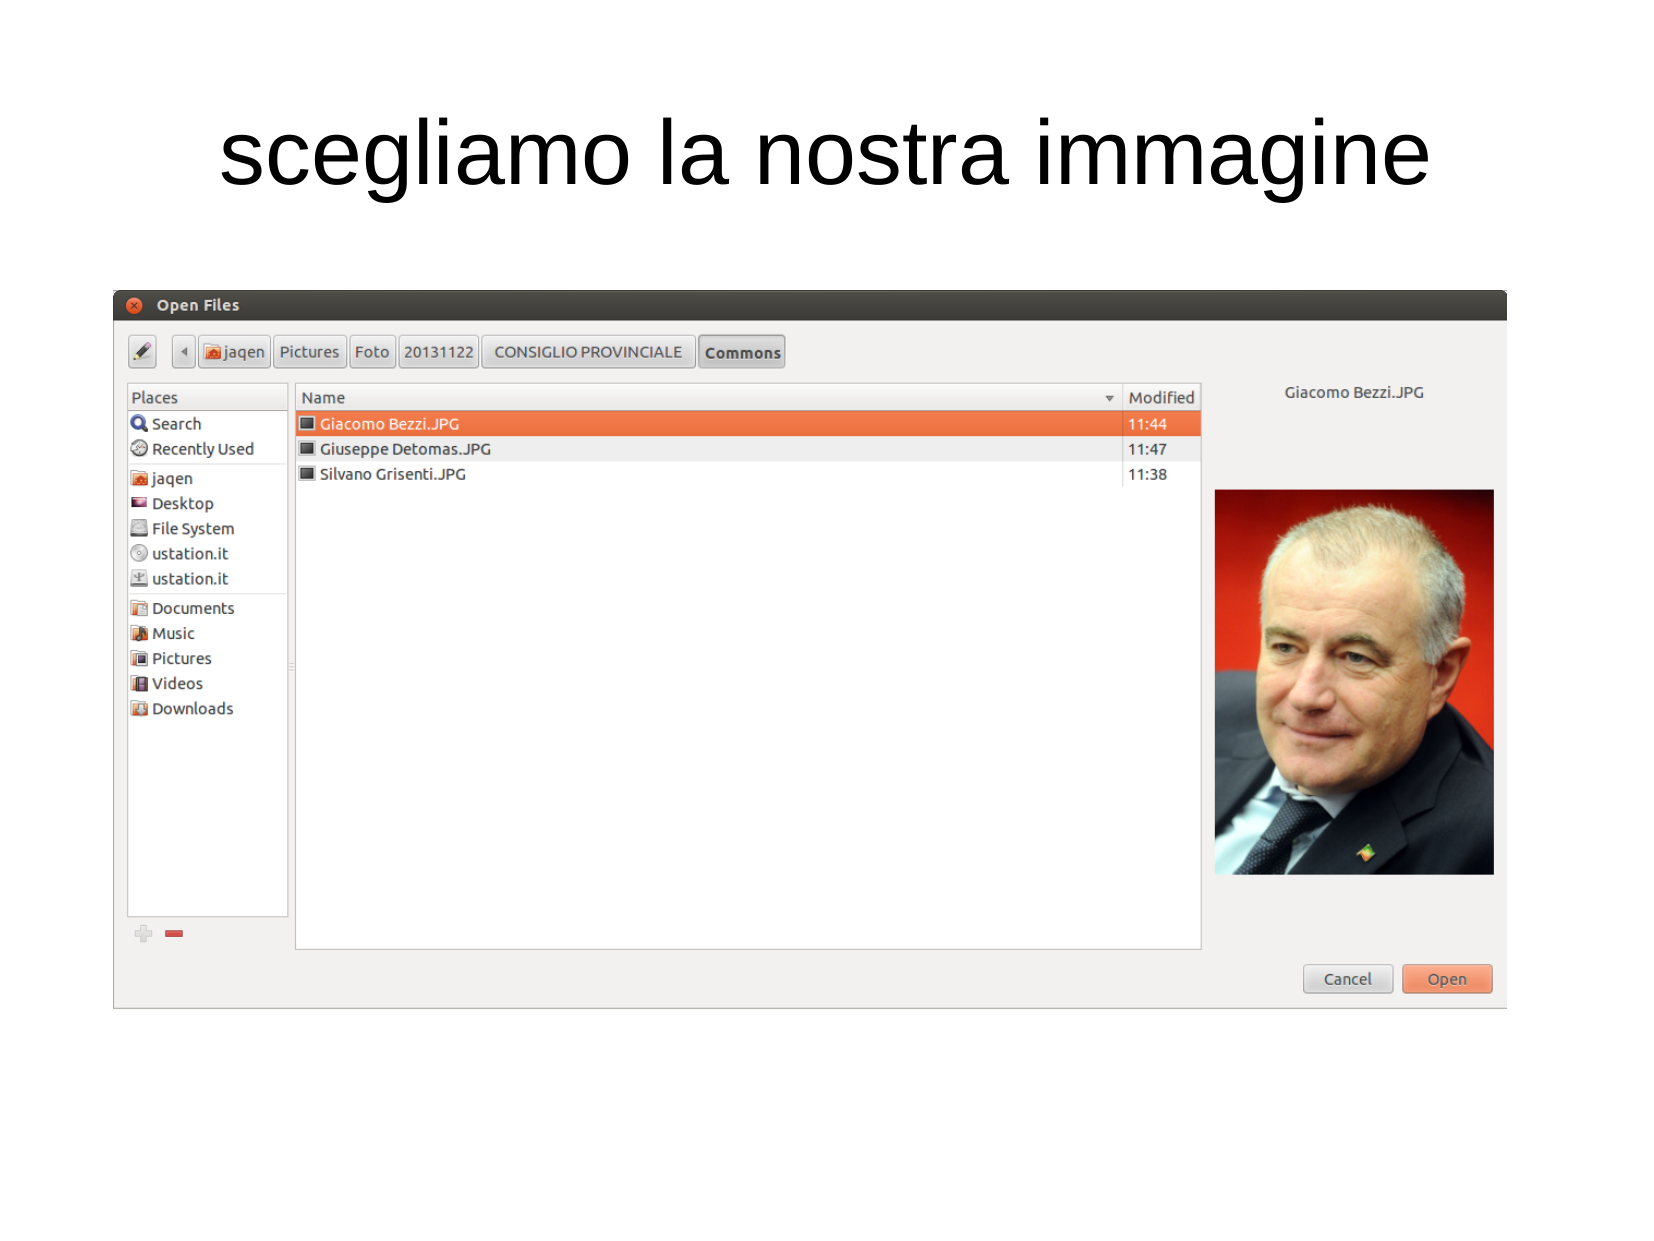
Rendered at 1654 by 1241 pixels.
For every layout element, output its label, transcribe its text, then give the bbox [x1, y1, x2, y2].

title scegliamo la nostra immagine [82, 49, 1571, 257]
picture [113, 290, 1507, 1010]
